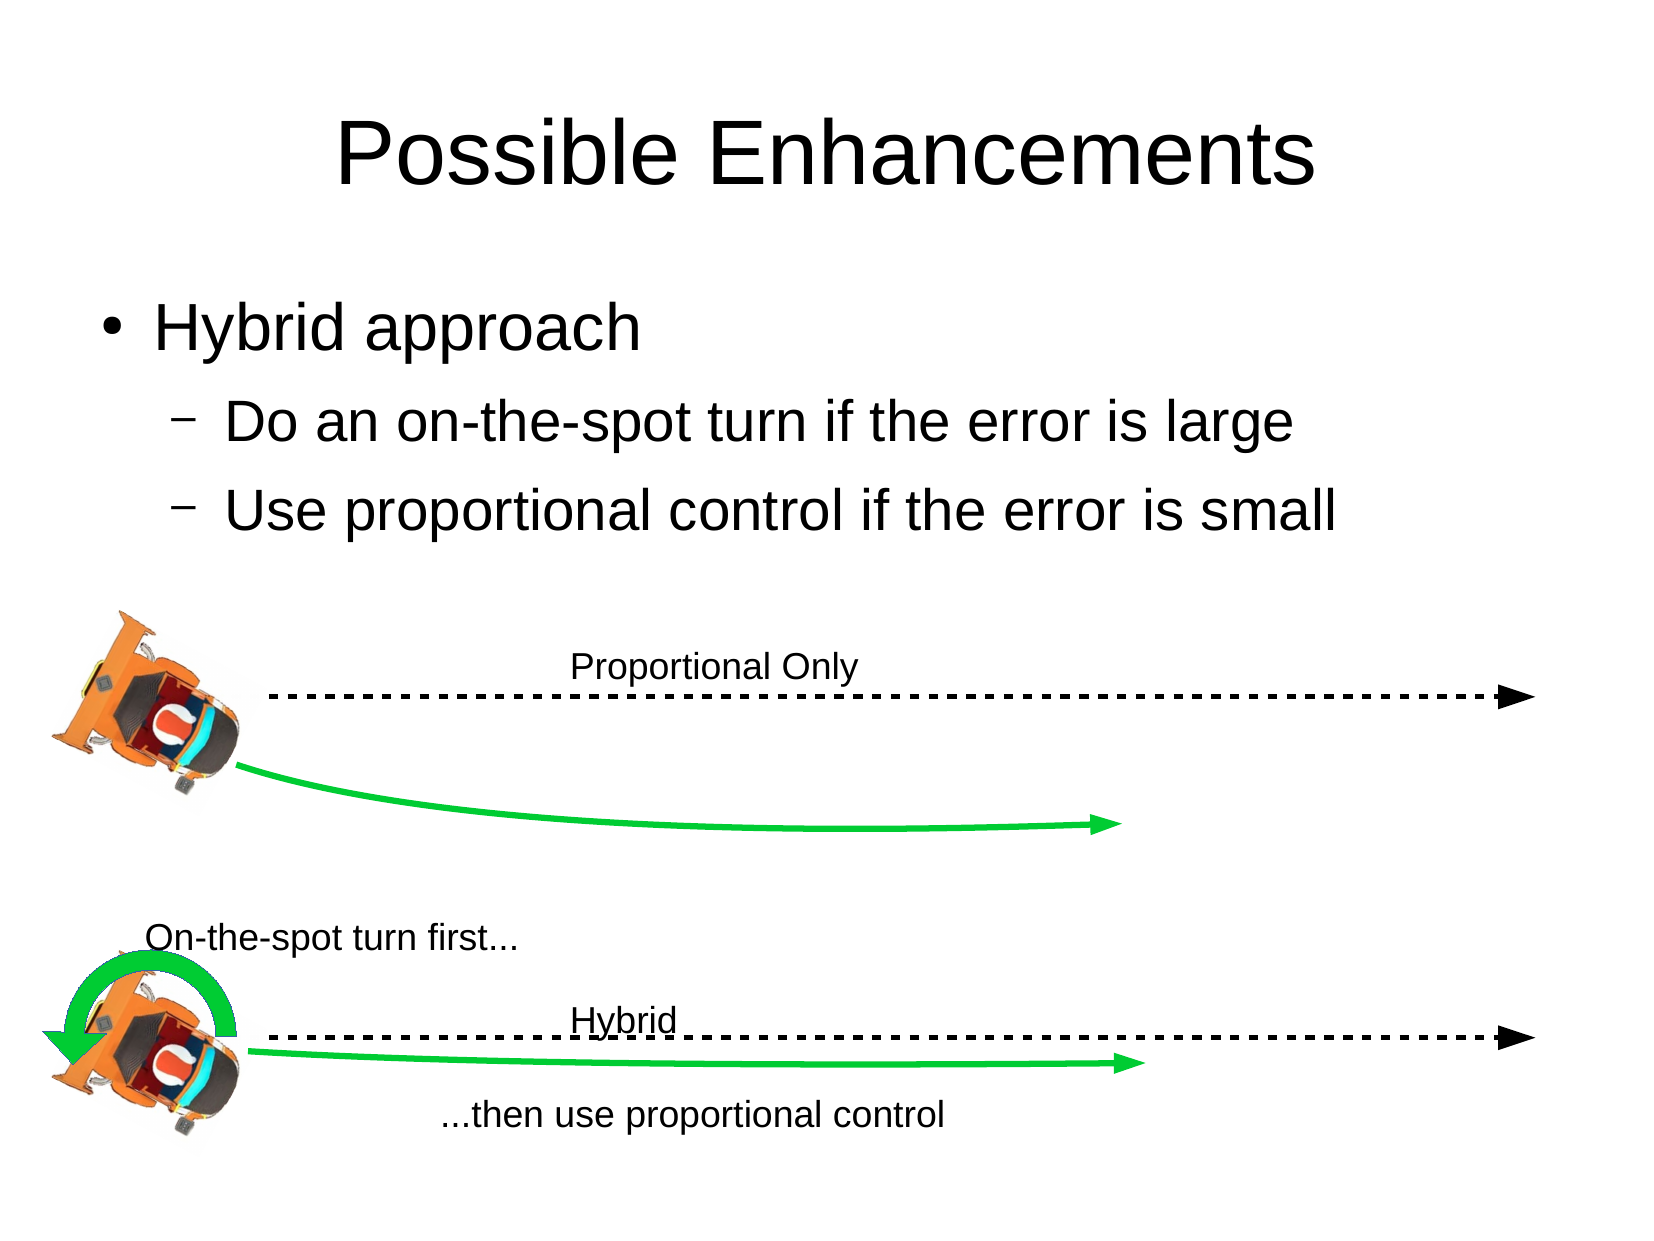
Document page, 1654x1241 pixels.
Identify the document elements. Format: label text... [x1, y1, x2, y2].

list Hybrid approach Do an on-the-spot turn if the error is large Use proportional control if the error is small [82, 290, 1571, 1010]
text_box ...then use proportional control [425, 1086, 961, 1144]
text_box Hybrid [555, 992, 693, 1049]
title Possible Enhancements [82, 49, 1571, 257]
picture [114, 949, 125, 957]
text_box [42, 952, 237, 1065]
text_box On-the-spot turn first... [129, 909, 535, 967]
picture [50, 971, 267, 1157]
text_box Proportional Only [555, 637, 874, 695]
picture [50, 609, 267, 816]
